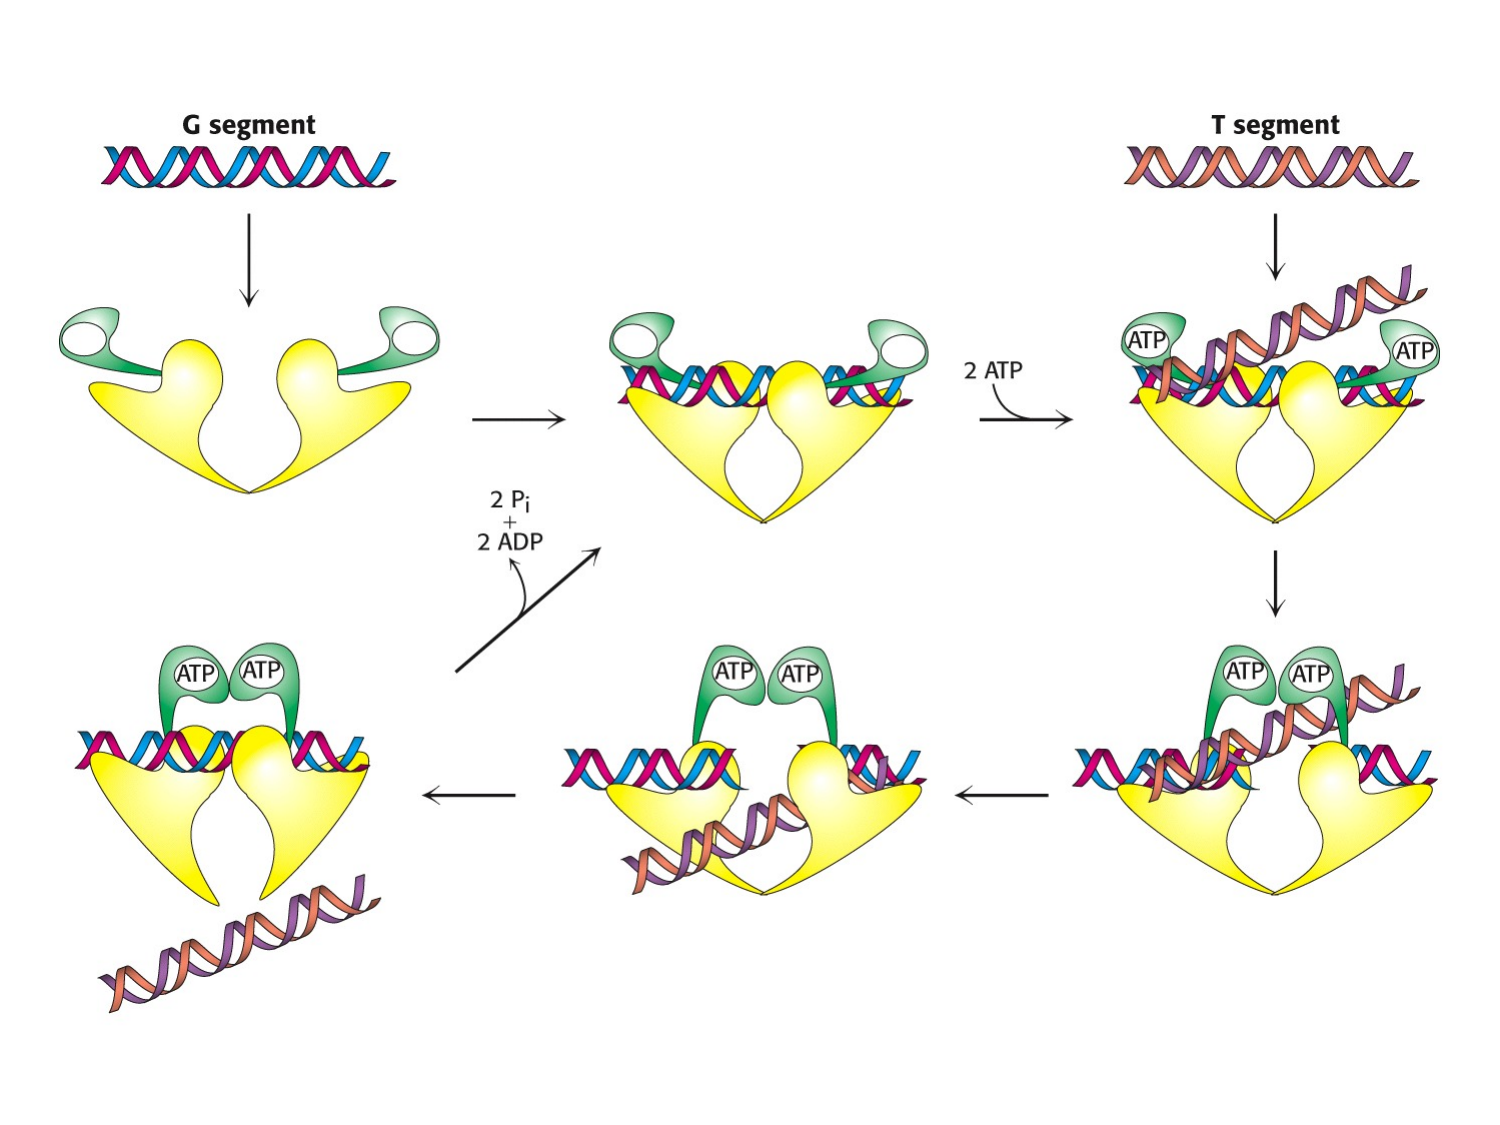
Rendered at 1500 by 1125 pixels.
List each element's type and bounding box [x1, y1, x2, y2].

picture [49, 96, 1450, 1029]
